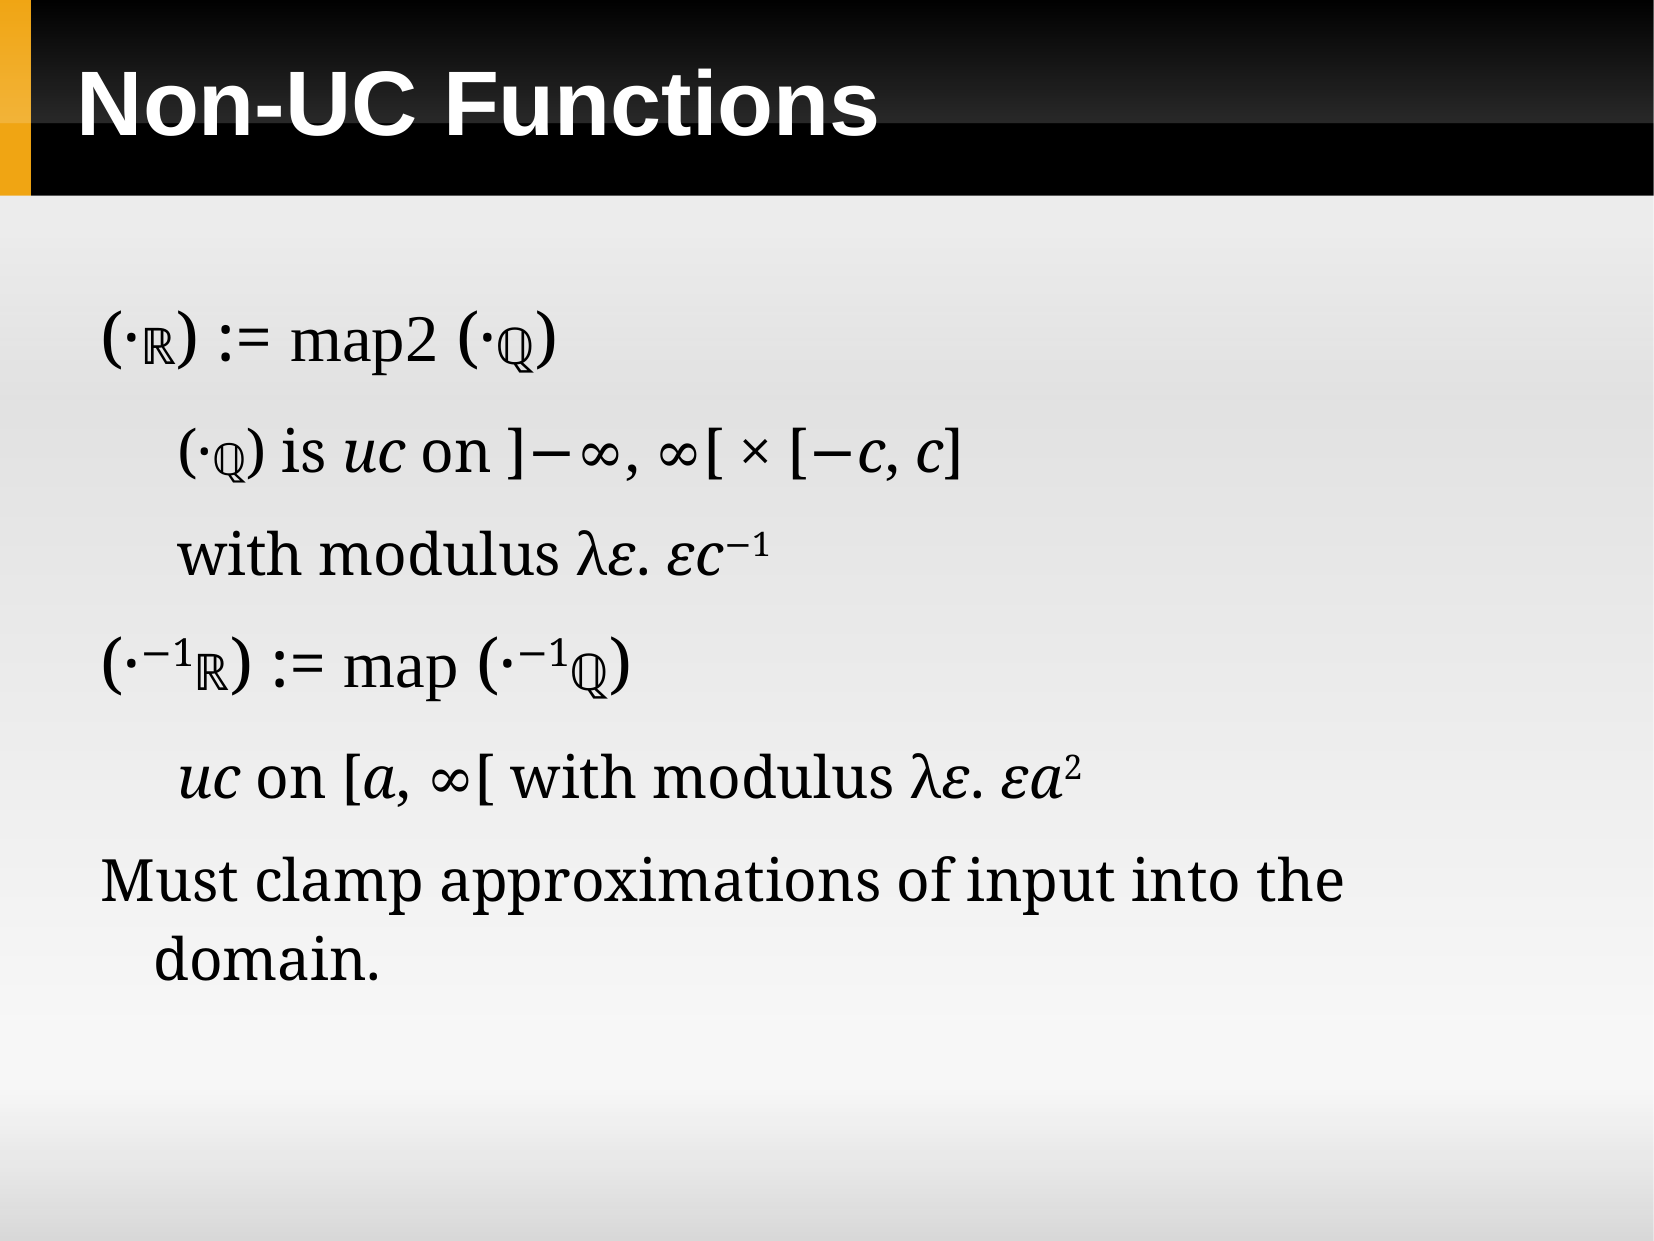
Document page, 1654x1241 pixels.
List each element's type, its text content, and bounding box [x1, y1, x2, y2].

title Non-UC Functions [76, 7, 1565, 200]
picture [0, 0, 1654, 1241]
list (·ℝ) := map2 (·ℚ) (·ℚ) is uc on ]−∞, ∞[ × [−c, c] with modulus λε. εc−1 (·−1ℝ) := map (·−1ℚ) uc on [a, ∞[ with modulus λε. εa2 Must clamp approximations of input into the domain. [82, 290, 1571, 1094]
